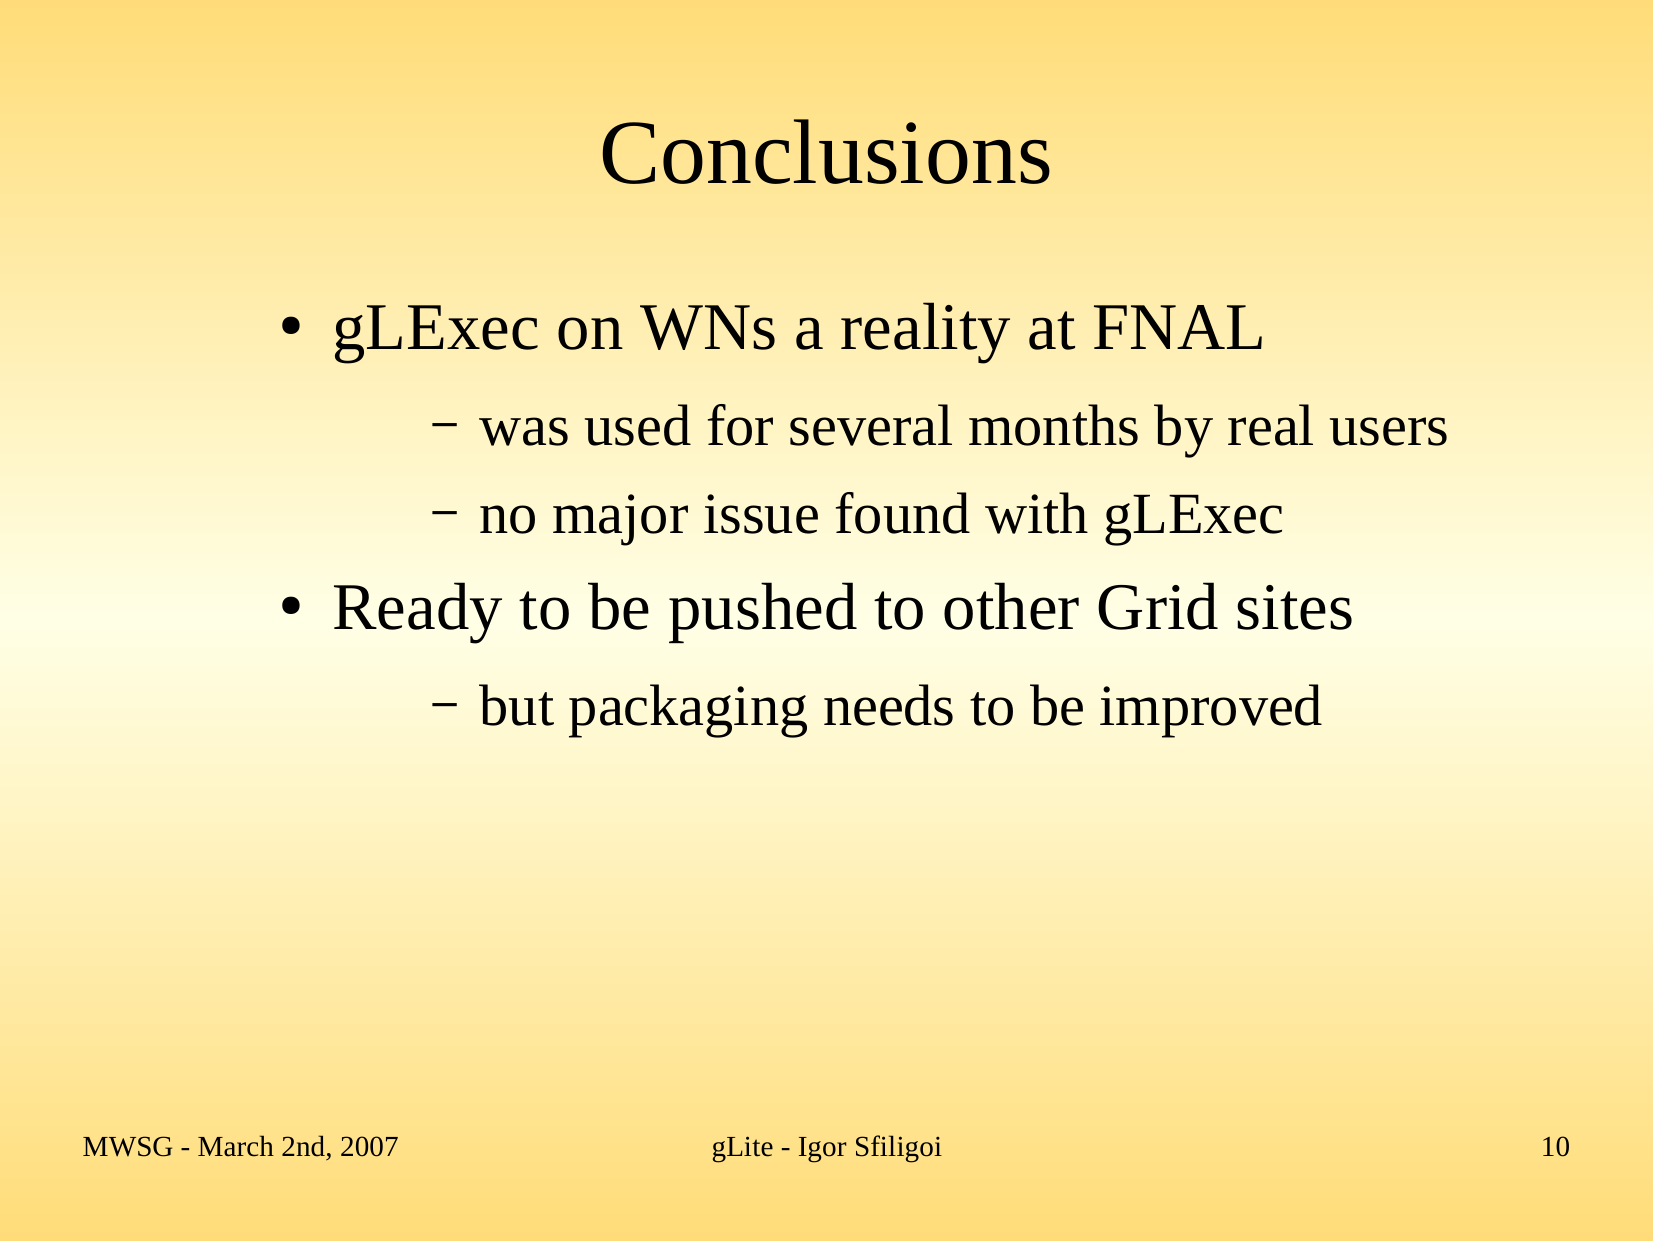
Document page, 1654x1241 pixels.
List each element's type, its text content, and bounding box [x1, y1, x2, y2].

list gLExec on WNs a reality at FNAL was used for several months by real users no major issue found with gLExec Ready to be pushed to other Grid sites but packaging needs to be improved [243, 290, 1571, 1109]
title Conclusions [82, 49, 1571, 257]
